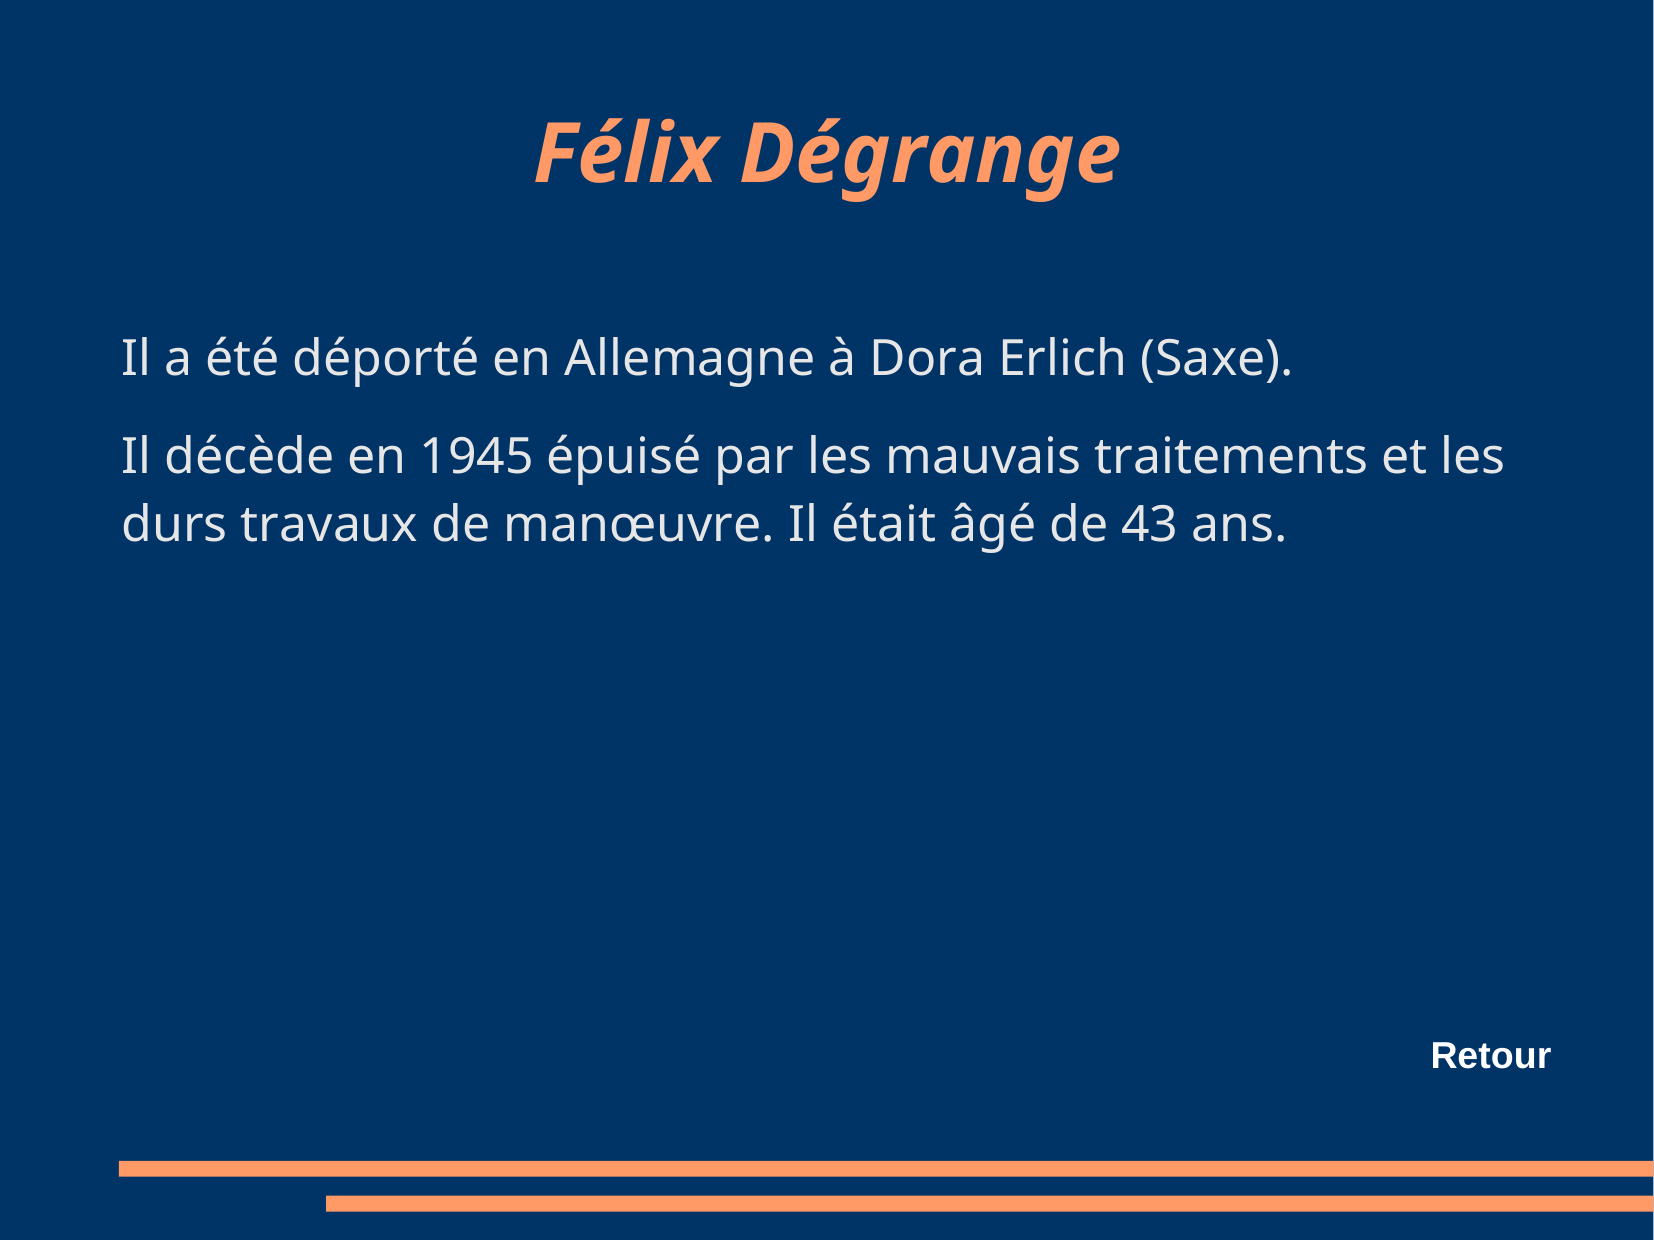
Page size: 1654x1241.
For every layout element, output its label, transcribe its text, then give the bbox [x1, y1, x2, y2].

text_box Retour [1363, 1027, 1619, 1099]
title Félix Dégrange [121, 46, 1534, 254]
list Il a été déporté en Allemagne à Dora Erlich (Saxe). Il décède en 1945 épuisé par les mauvais traitements et les durs travaux de manœuvre. Il était âgé de 43 ans. [121, 322, 1561, 1132]
